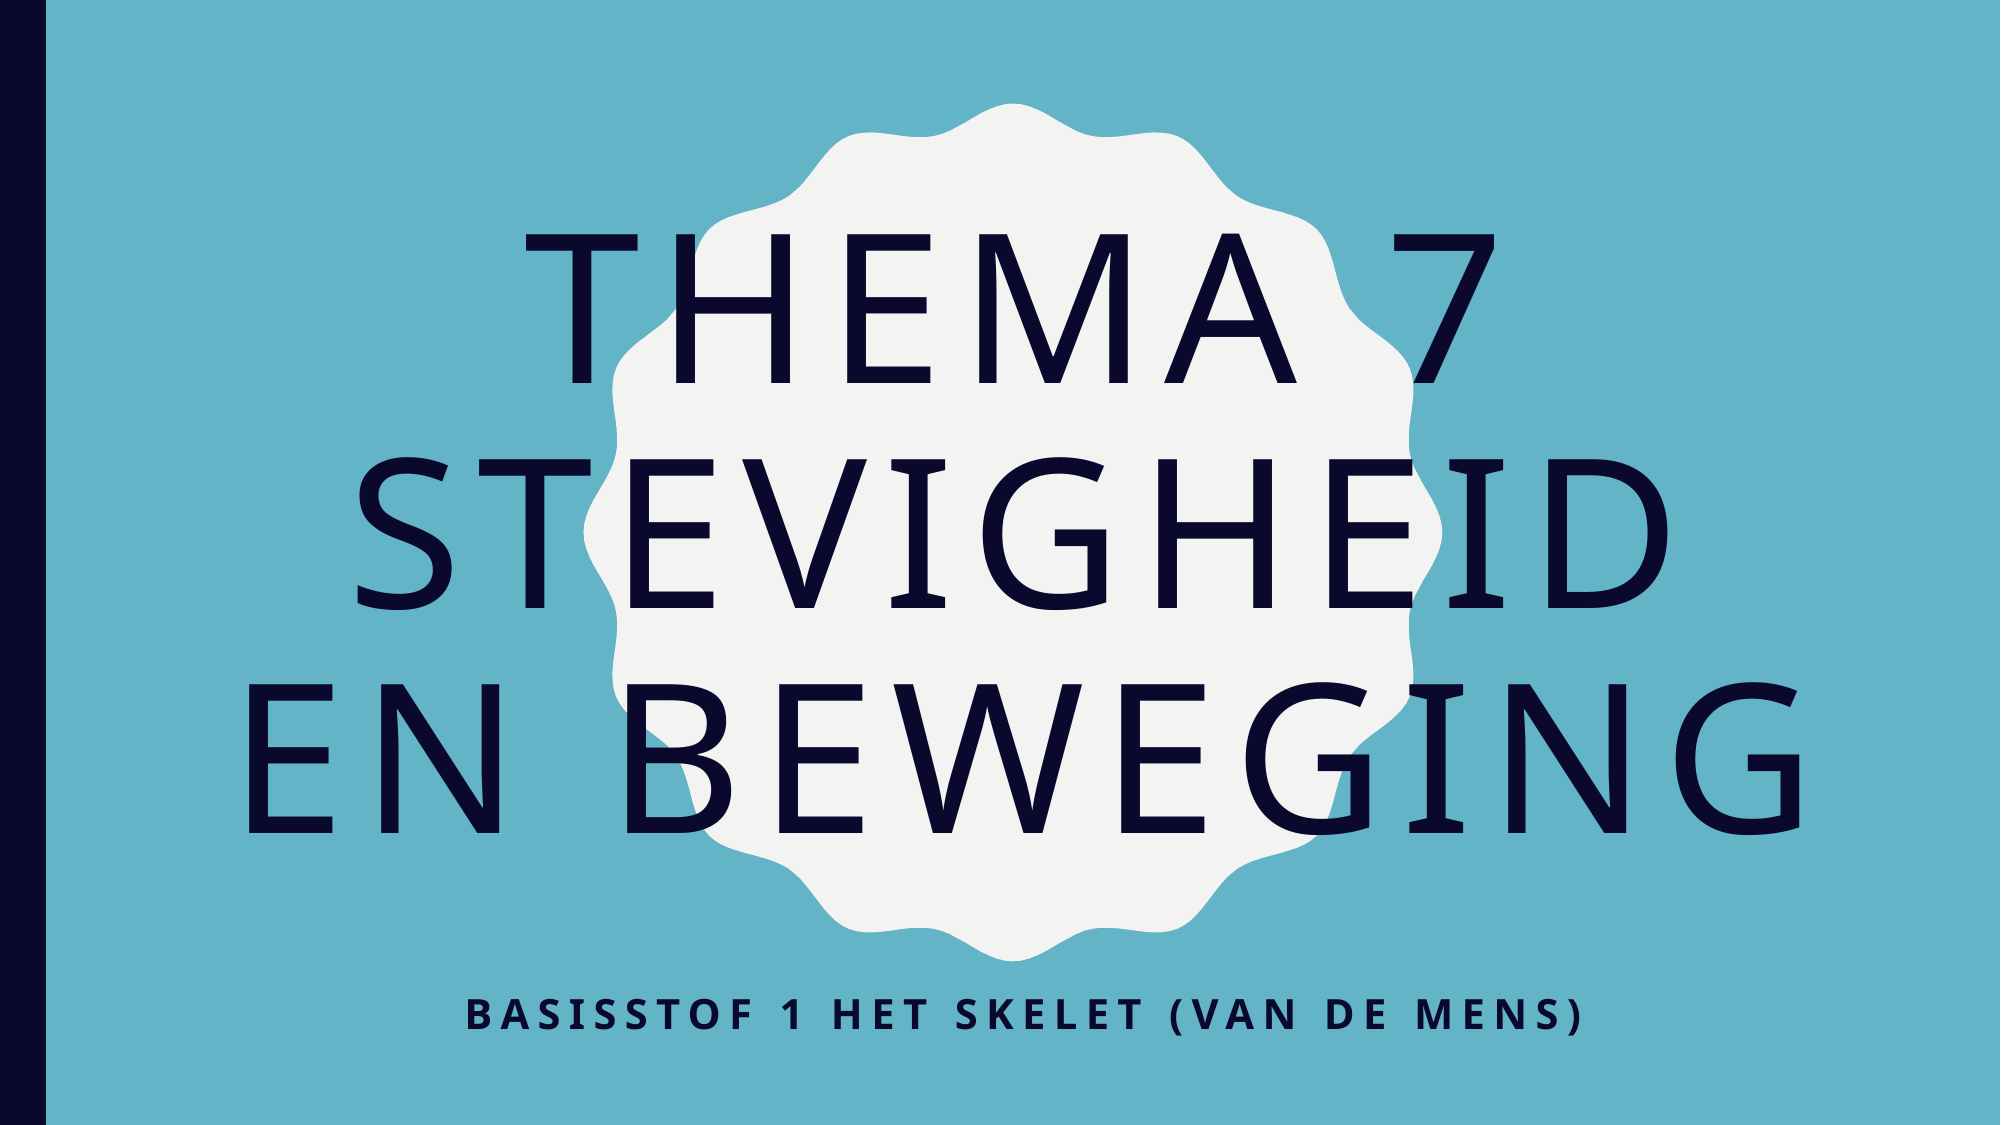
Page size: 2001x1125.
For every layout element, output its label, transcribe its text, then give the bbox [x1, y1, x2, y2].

subtitle Basisstof 1 Het skelet (van de mens) [363, 980, 1684, 1103]
title Thema 7 Stevigheid en beweging [176, 180, 1870, 902]
